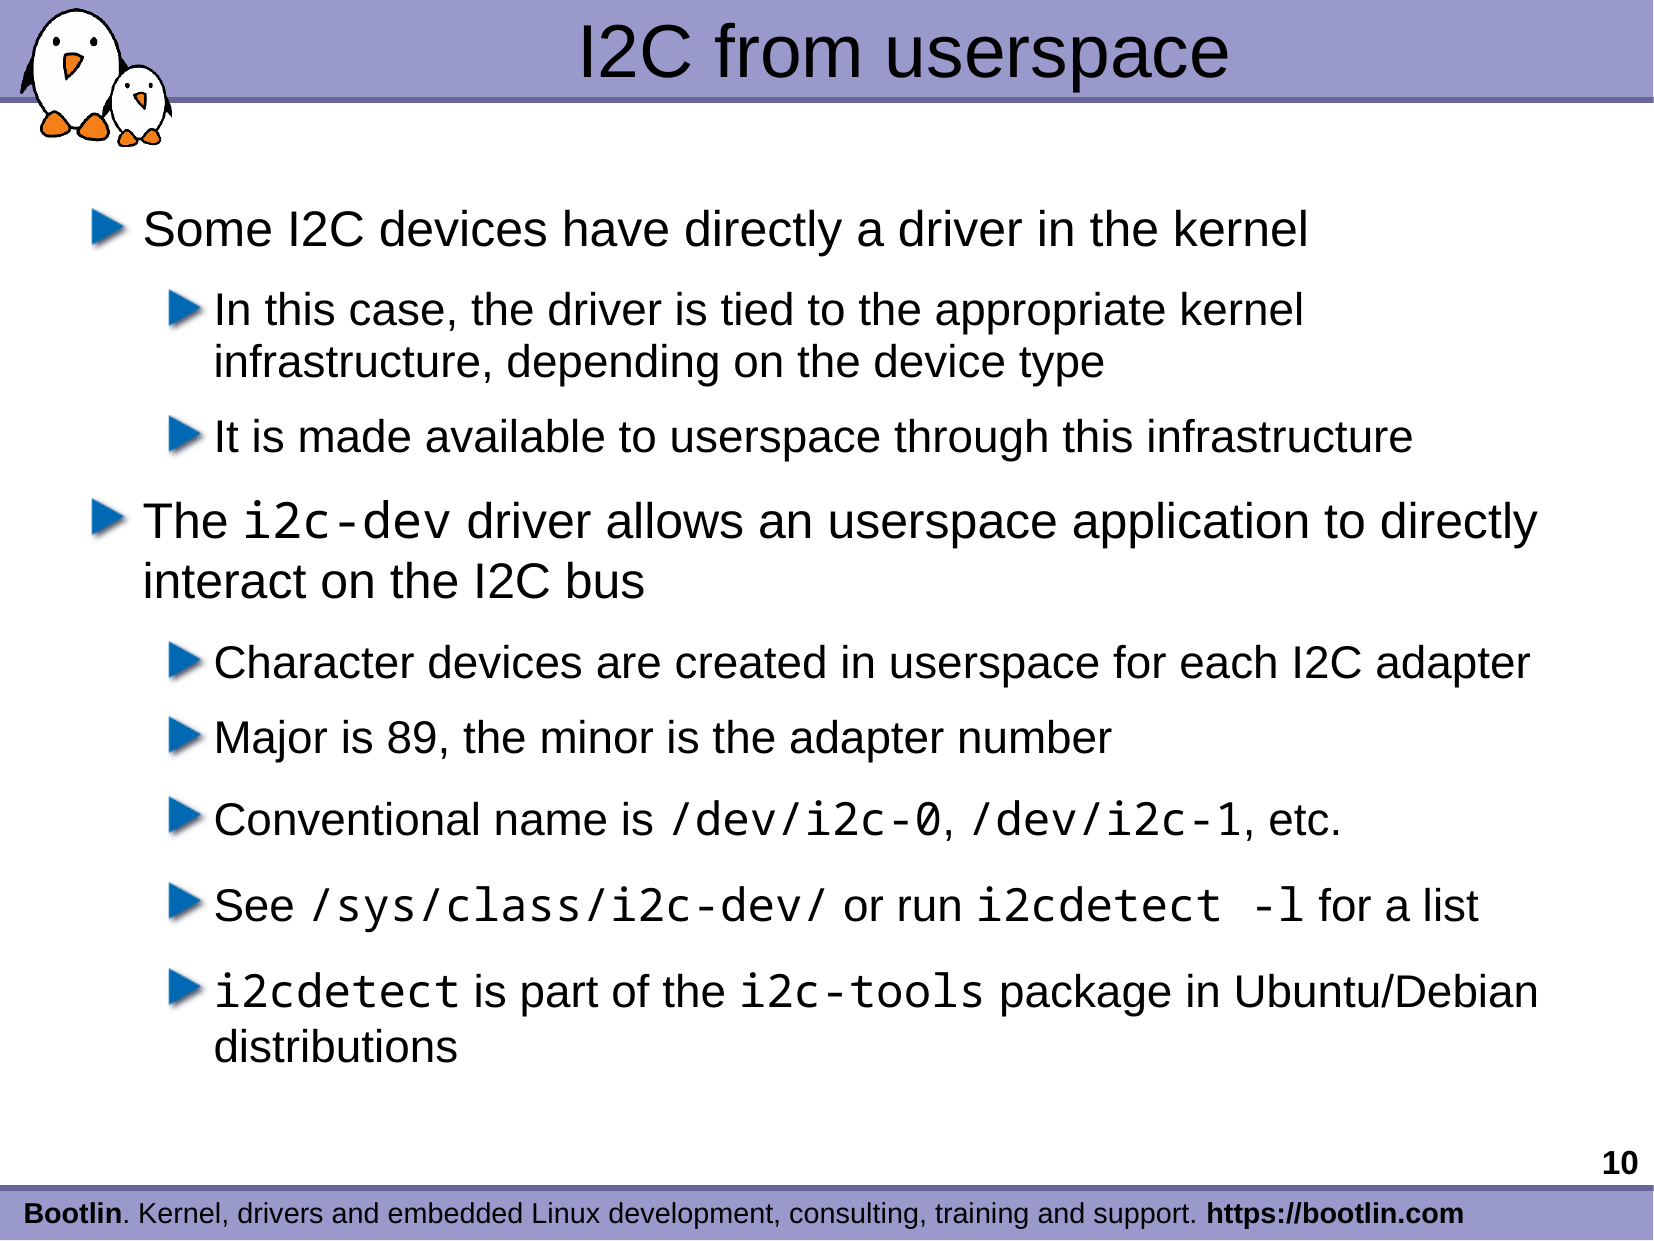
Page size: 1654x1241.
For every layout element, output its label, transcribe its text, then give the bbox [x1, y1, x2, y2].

title I2C from userspace [178, 5, 1631, 97]
list Some I2C devices have directly a driver in the kernel In this case, the driver is tied to the appropriate kernel infrastructure, depending on the device type It is made available to userspace through this infrastructure The i2c-dev driver allows an userspace application to directly interact on the I2C bus Character devices are created in userspace for each I2C adapter Major is 89, the minor is the adapter number Conventional name is /dev/i2c-0, /dev/i2c-1, etc. See /sys/class/i2c-dev/ or run i2cdetect -l for a list i2cdetect is part of the i2c-tools package in Ubuntu/Debian distributions [71, 201, 1595, 1099]
picture [20, 8, 172, 147]
